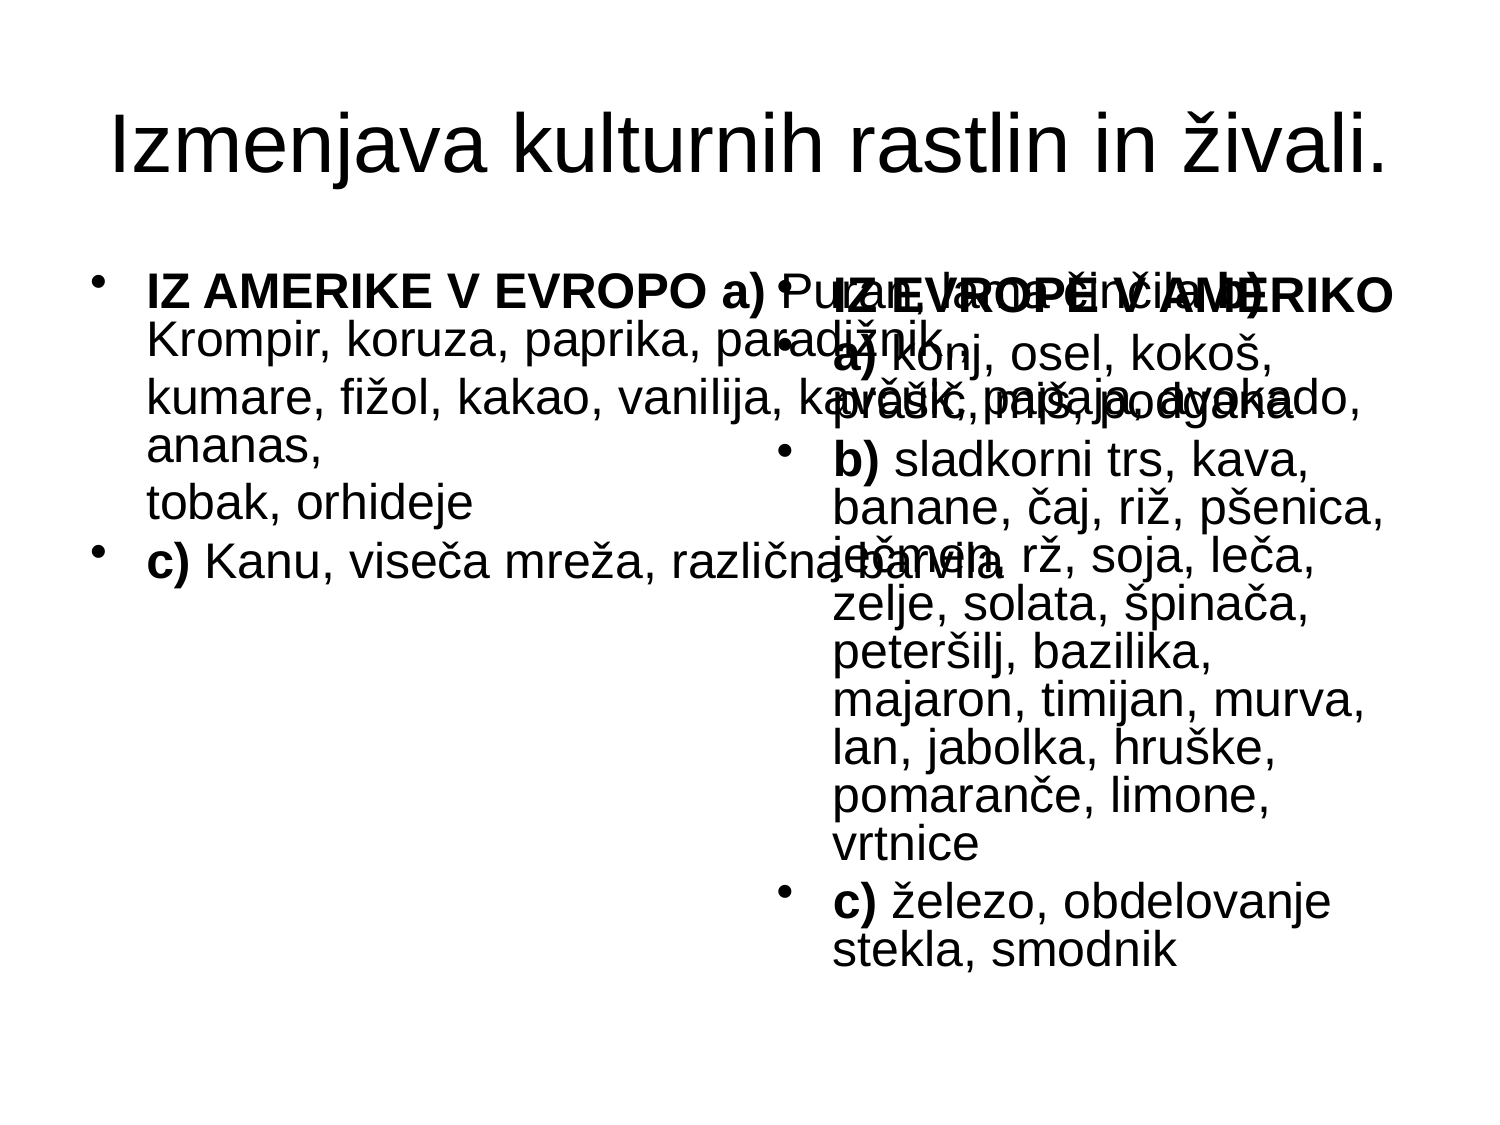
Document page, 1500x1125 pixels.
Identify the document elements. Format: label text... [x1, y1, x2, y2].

list IZ AMERIKE V EVROPO a) Puran, lama činčila b) Krompir, koruza, paprika, paradižnik,, kumare, fižol, kakao, vanilija, kavčuk, papaja, avokado, ananas, tobak, orhideje c) Kanu, viseča mreža, različna barvila [75, 262, 1425, 1005]
list IZ EVROPE V AMERIKO a) konj, osel, kokoš, prašič, miš, podgana b) sladkorni trs, kava, banane, čaj, riž, pšenica, ječmen, rž, soja, leča, zelje, solata, špinača, peteršilj, bazilika, majaron, timijan, murva, lan, jabolka, hruške, pomaranče, limone, vrtnice c) železo, obdelovanje stekla, smodnik [761, 267, 1425, 1010]
title Izmenjava kulturnih rastlin in živali. [75, 45, 1425, 233]
